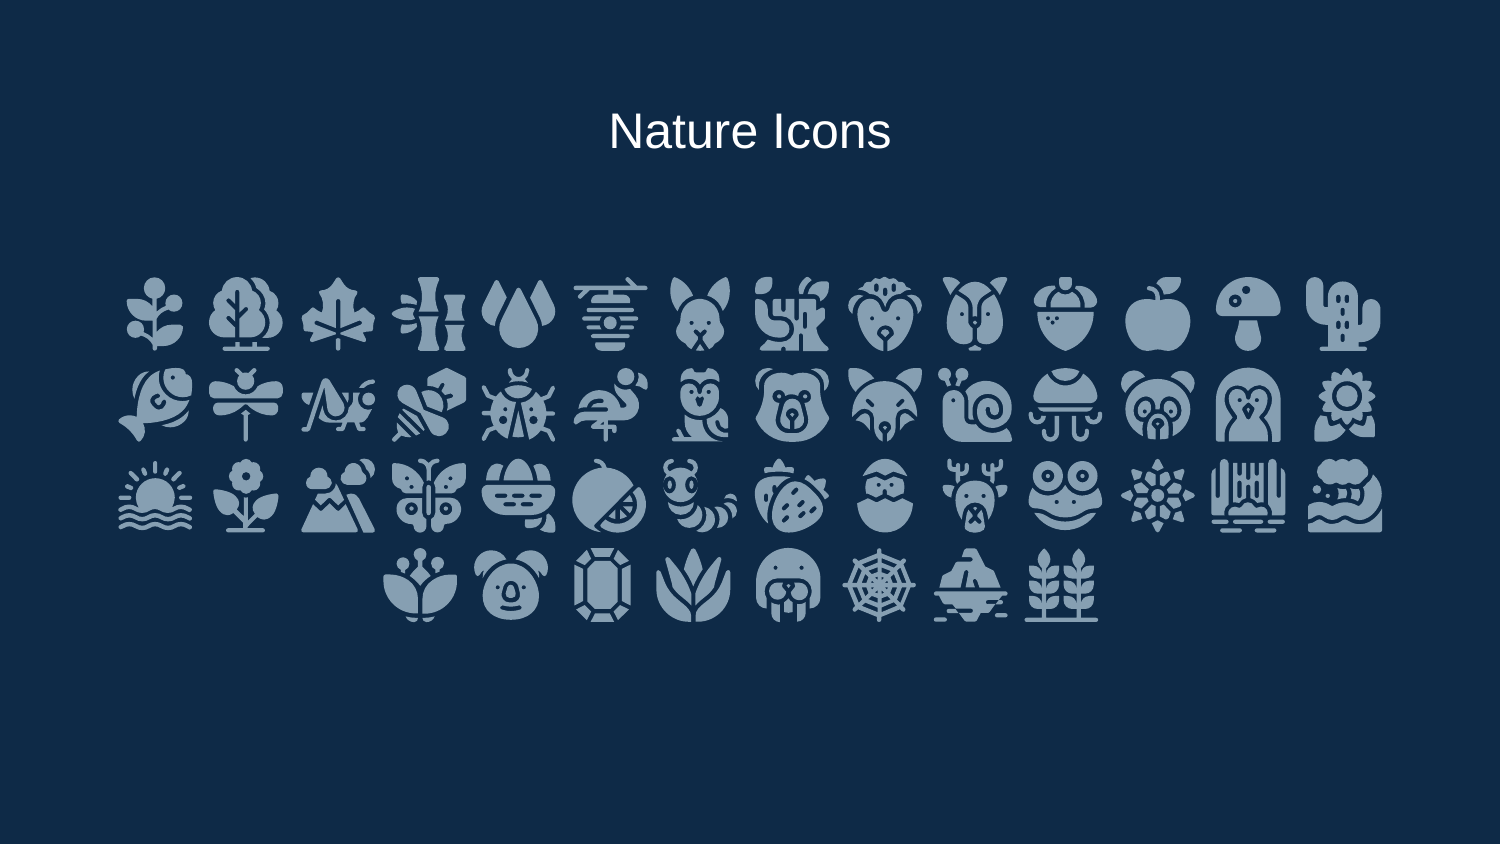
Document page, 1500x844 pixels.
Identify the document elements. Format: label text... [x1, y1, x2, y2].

text_box [504, 385, 533, 399]
text_box [989, 277, 1008, 296]
text_box [857, 276, 912, 308]
text_box [865, 476, 905, 498]
text_box [481, 385, 517, 441]
text_box [213, 402, 279, 416]
text_box [1163, 400, 1178, 418]
text_box [1151, 520, 1164, 533]
text_box [994, 613, 1008, 618]
text_box [1125, 286, 1191, 351]
text_box [1075, 285, 1098, 308]
text_box [1170, 370, 1195, 394]
text_box [161, 410, 189, 428]
text_box [301, 277, 375, 343]
text_box [665, 557, 692, 606]
text_box [620, 509, 627, 519]
text_box [995, 484, 1008, 498]
text_box [756, 547, 821, 609]
text_box [391, 307, 416, 321]
text_box [503, 458, 534, 481]
text_box [1134, 497, 1149, 509]
text_box [797, 602, 806, 622]
text_box [1235, 320, 1262, 351]
text_box [586, 307, 635, 313]
text_box [520, 385, 556, 442]
text_box [671, 414, 723, 442]
text_box [240, 409, 251, 442]
text_box [397, 413, 421, 436]
text_box [848, 294, 864, 315]
text_box [421, 390, 444, 413]
text_box [968, 344, 982, 351]
text_box [613, 549, 629, 566]
text_box [1151, 489, 1165, 502]
text_box [405, 616, 418, 623]
text_box [981, 458, 1004, 484]
text_box [1059, 277, 1072, 291]
text_box [507, 368, 530, 383]
text_box [958, 281, 992, 317]
text_box [574, 564, 584, 606]
text_box [582, 316, 602, 321]
text_box [400, 323, 418, 334]
text_box [595, 342, 626, 351]
text_box [1215, 277, 1281, 317]
text_box [1267, 519, 1285, 524]
text_box [1166, 482, 1182, 494]
text_box [586, 325, 602, 330]
text_box [318, 392, 372, 432]
text_box [603, 316, 617, 330]
text_box [1028, 484, 1103, 518]
text_box [942, 390, 1013, 442]
text_box [1211, 519, 1229, 524]
text_box [857, 498, 913, 533]
text_box [179, 495, 193, 500]
text_box [804, 475, 830, 500]
text_box [340, 463, 367, 485]
text_box [1173, 468, 1185, 481]
text_box [132, 371, 150, 399]
text_box [572, 458, 634, 533]
text_box [250, 277, 283, 338]
title Nature Icons [118, 83, 1382, 163]
text_box [769, 582, 787, 600]
text_box [1228, 502, 1268, 516]
text_box [608, 509, 616, 519]
text_box [676, 298, 725, 350]
text_box [481, 279, 507, 326]
text_box [1172, 510, 1185, 523]
text_box [755, 298, 790, 338]
text_box [1306, 277, 1381, 351]
text_box [1211, 458, 1229, 516]
text_box [938, 367, 952, 387]
text_box [431, 556, 445, 574]
text_box [306, 467, 332, 490]
text_box [118, 495, 132, 500]
text_box [621, 564, 631, 606]
text_box [234, 368, 257, 390]
text_box [335, 338, 341, 351]
text_box [530, 279, 556, 326]
text_box [955, 367, 969, 387]
text_box [499, 287, 539, 349]
text_box [177, 483, 186, 490]
text_box [1350, 487, 1361, 502]
text_box [209, 381, 283, 399]
text_box [1337, 487, 1348, 500]
text_box [118, 521, 192, 531]
text_box [618, 316, 639, 321]
text_box [619, 325, 635, 330]
text_box [1147, 413, 1169, 440]
text_box [807, 281, 829, 302]
text_box [422, 616, 435, 623]
text_box [695, 556, 722, 606]
text_box [1156, 277, 1182, 295]
text_box [1316, 458, 1369, 485]
text_box [1144, 504, 1156, 520]
text_box [955, 480, 995, 520]
text_box [906, 294, 922, 314]
text_box [1144, 471, 1156, 487]
text_box [1308, 508, 1383, 533]
text_box [301, 378, 345, 432]
text_box [965, 380, 1012, 428]
text_box [1121, 370, 1146, 393]
text_box [855, 413, 871, 431]
text_box [689, 480, 694, 489]
text_box [695, 570, 731, 622]
text_box [1159, 504, 1171, 520]
text_box [1254, 528, 1277, 533]
text_box [153, 460, 158, 474]
text_box [576, 549, 592, 566]
text_box [512, 410, 524, 438]
text_box [1312, 485, 1322, 494]
text_box [933, 591, 1008, 622]
text_box [362, 392, 376, 406]
text_box [763, 458, 794, 474]
text_box [1137, 400, 1152, 418]
text_box [391, 422, 412, 442]
text_box [422, 574, 457, 614]
text_box [635, 372, 648, 390]
text_box [1041, 415, 1060, 442]
text_box [1120, 489, 1134, 502]
text_box [444, 324, 466, 351]
text_box [301, 503, 358, 533]
text_box [1033, 373, 1098, 404]
text_box [852, 381, 918, 442]
text_box [163, 467, 170, 476]
text_box [590, 613, 615, 622]
text_box [1233, 462, 1264, 503]
text_box [128, 470, 140, 482]
text_box [301, 392, 314, 405]
text_box [680, 368, 720, 385]
text_box [1215, 367, 1281, 442]
text_box [433, 463, 466, 494]
text_box [315, 483, 345, 506]
text_box [402, 408, 425, 431]
text_box [481, 484, 556, 516]
text_box [942, 277, 961, 296]
text_box [942, 484, 955, 498]
text_box [1024, 548, 1099, 622]
text_box [755, 367, 774, 391]
text_box [600, 487, 646, 533]
text_box [118, 478, 192, 513]
text_box [714, 506, 729, 528]
text_box [573, 277, 648, 304]
text_box [613, 605, 629, 621]
text_box [126, 277, 184, 351]
text_box [683, 548, 703, 587]
text_box [573, 383, 639, 442]
text_box [1050, 291, 1081, 308]
text_box [977, 294, 1003, 345]
text_box [771, 481, 823, 533]
text_box [677, 505, 703, 528]
text_box [617, 368, 635, 386]
text_box [576, 605, 592, 621]
text_box [667, 480, 672, 489]
text_box [755, 276, 773, 295]
text_box [1131, 510, 1143, 522]
text_box [486, 463, 504, 481]
text_box [798, 276, 812, 295]
text_box [946, 294, 973, 345]
text_box [392, 463, 424, 494]
text_box [771, 602, 780, 623]
text_box [427, 367, 467, 411]
text_box [222, 342, 270, 351]
text_box [400, 294, 418, 305]
text_box [933, 617, 947, 622]
text_box [1348, 415, 1375, 438]
text_box [1028, 411, 1046, 425]
text_box [1134, 482, 1149, 494]
text_box [125, 484, 134, 491]
text_box [1085, 411, 1103, 425]
text_box [754, 476, 791, 524]
text_box [656, 570, 692, 622]
text_box [1067, 461, 1098, 492]
text_box [1318, 368, 1376, 425]
text_box [1314, 415, 1346, 442]
text_box [590, 548, 615, 557]
text_box [723, 502, 738, 519]
text_box [759, 298, 829, 352]
text_box [1034, 512, 1097, 531]
text_box [790, 582, 808, 601]
text_box [346, 493, 375, 533]
text_box [383, 574, 418, 614]
text_box [1125, 378, 1191, 437]
text_box [141, 467, 148, 476]
text_box [1268, 458, 1286, 516]
text_box [880, 329, 890, 338]
text_box [213, 489, 279, 533]
text_box [862, 458, 908, 477]
text_box [396, 498, 427, 533]
text_box [431, 497, 462, 533]
text_box [417, 316, 440, 351]
text_box [663, 458, 698, 503]
text_box [899, 413, 915, 431]
text_box [695, 343, 705, 351]
text_box [118, 513, 192, 522]
text_box [724, 493, 737, 502]
text_box [842, 548, 916, 623]
text_box [1228, 389, 1268, 442]
text_box [1182, 489, 1195, 502]
text_box [1159, 471, 1171, 487]
text_box [341, 392, 349, 403]
text_box [1037, 311, 1094, 351]
text_box [1308, 474, 1382, 521]
text_box [540, 513, 556, 533]
text_box [848, 368, 875, 392]
text_box [418, 277, 440, 312]
text_box [396, 557, 410, 574]
text_box [1233, 519, 1264, 524]
text_box [784, 598, 793, 613]
text_box [474, 550, 507, 579]
text_box [118, 370, 190, 442]
text_box [939, 548, 1001, 588]
text_box [171, 470, 182, 482]
text_box [1071, 415, 1089, 442]
text_box [670, 277, 694, 312]
text_box [680, 383, 719, 416]
text_box [228, 458, 264, 494]
text_box [590, 333, 630, 339]
text_box [947, 458, 969, 484]
text_box [857, 298, 914, 352]
text_box [1032, 461, 1063, 492]
text_box [706, 408, 729, 438]
text_box [482, 563, 539, 620]
text_box [622, 506, 633, 514]
text_box [515, 550, 548, 579]
text_box [622, 495, 633, 502]
text_box [358, 379, 376, 388]
text_box [696, 506, 715, 533]
text_box [1220, 528, 1242, 533]
text_box [359, 458, 375, 479]
text_box [417, 458, 440, 481]
text_box [444, 294, 466, 321]
text_box [208, 277, 266, 338]
text_box [1051, 368, 1080, 381]
text_box [707, 277, 730, 311]
text_box [524, 517, 543, 529]
text_box [533, 463, 551, 481]
text_box [667, 502, 694, 515]
text_box [1037, 407, 1094, 412]
text_box [426, 484, 431, 516]
text_box [1166, 497, 1182, 509]
text_box [810, 368, 829, 391]
text_box [163, 367, 193, 398]
text_box [1033, 285, 1056, 308]
text_box [587, 560, 618, 609]
text_box [1131, 469, 1143, 481]
text_box [409, 548, 431, 586]
text_box [964, 509, 985, 533]
text_box [397, 384, 449, 437]
text_box [1151, 458, 1164, 471]
text_box [755, 372, 830, 442]
text_box [895, 368, 922, 393]
